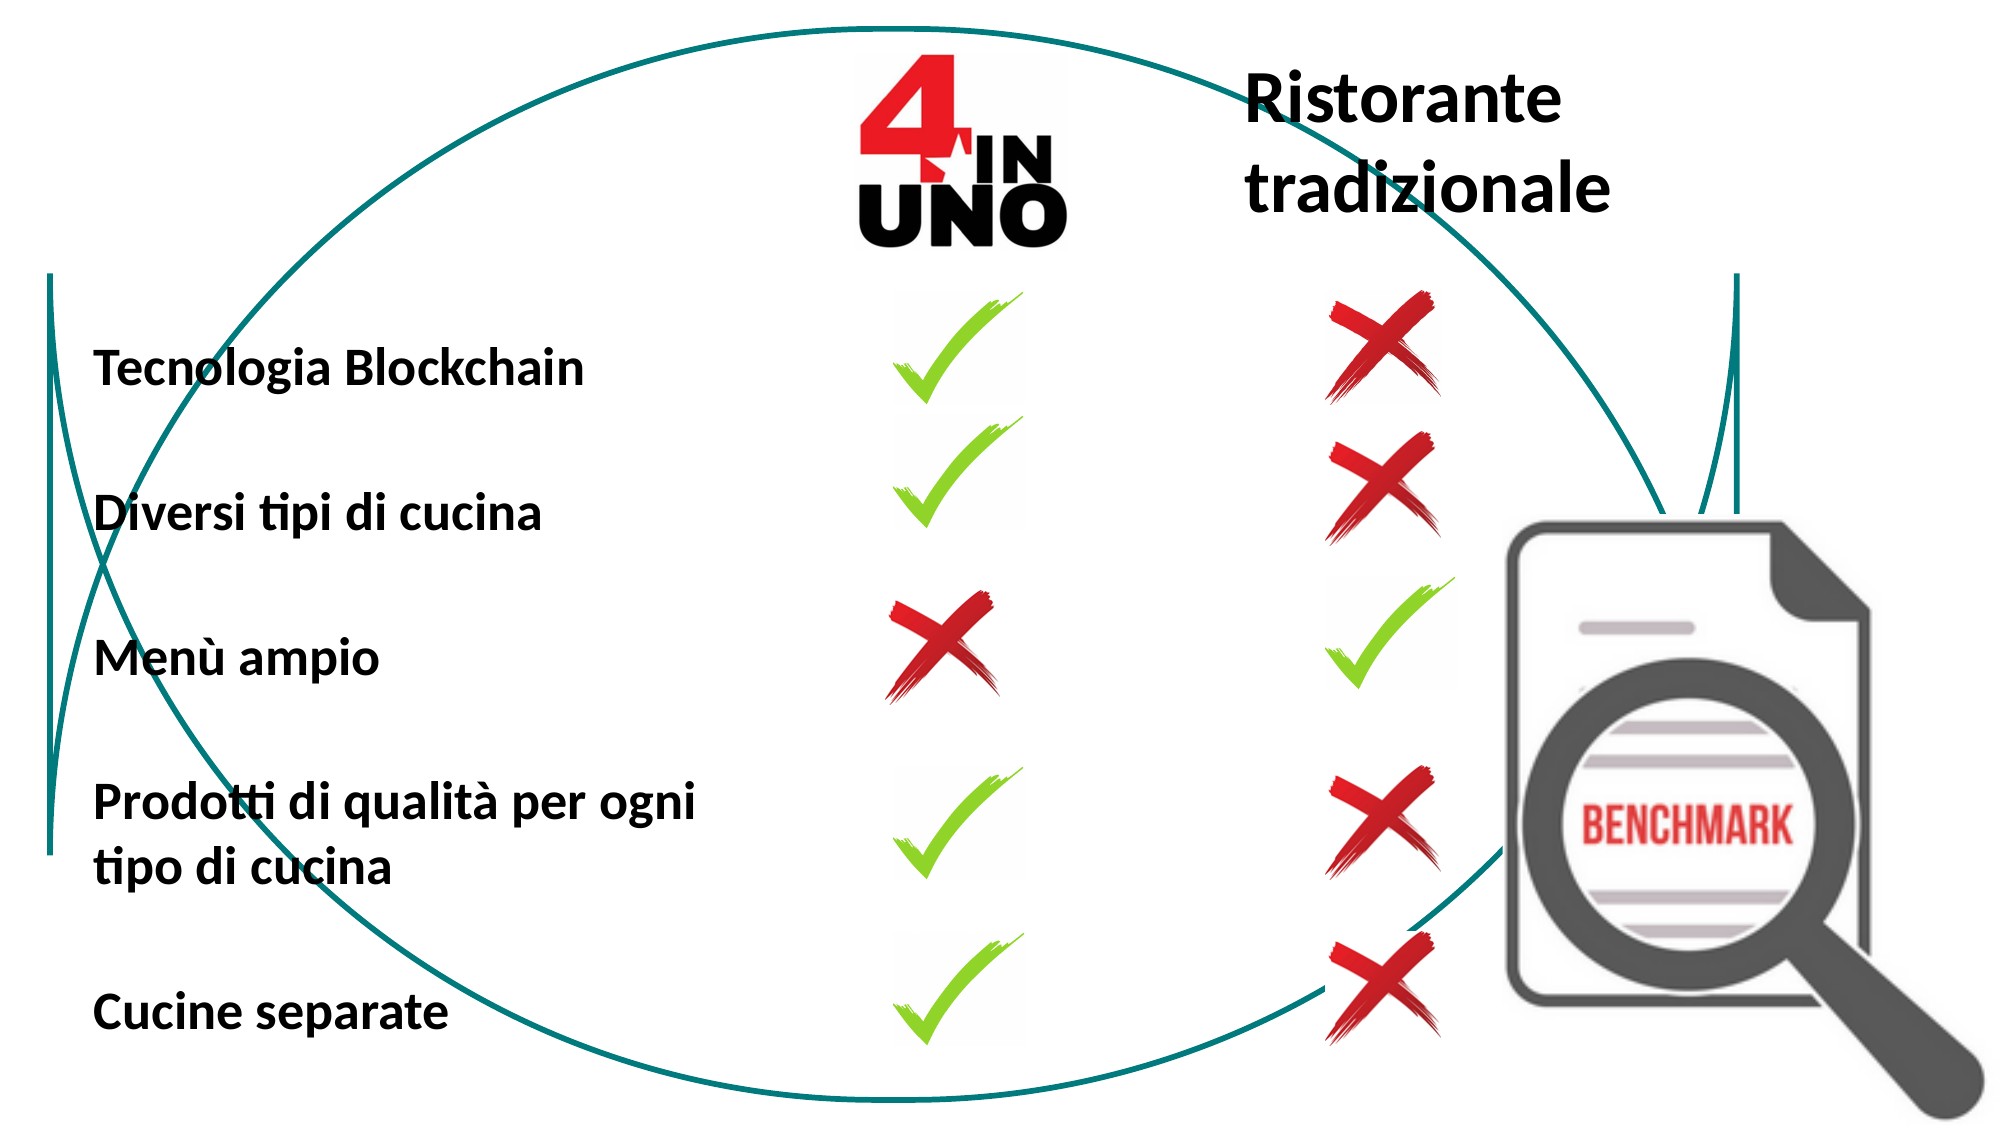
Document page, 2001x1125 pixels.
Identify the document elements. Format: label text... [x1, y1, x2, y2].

picture [893, 290, 1025, 405]
picture [893, 931, 1026, 1046]
picture [885, 590, 1000, 705]
text_box Tecnologia Blockchain Diversi tipi di cucina Menù ampio Prodotti di qualità per ogni tipo di cucina Cucine separate [78, 323, 792, 1049]
picture [893, 414, 1025, 529]
picture [1325, 575, 1457, 690]
picture [1325, 931, 1441, 1046]
picture [1325, 431, 1441, 546]
picture [855, 53, 1074, 251]
picture [893, 765, 1025, 880]
picture [1325, 290, 1441, 405]
picture [1325, 765, 1441, 880]
text_box Ristorante tradizionale [1229, 40, 1652, 236]
picture [1502, 514, 2000, 1125]
